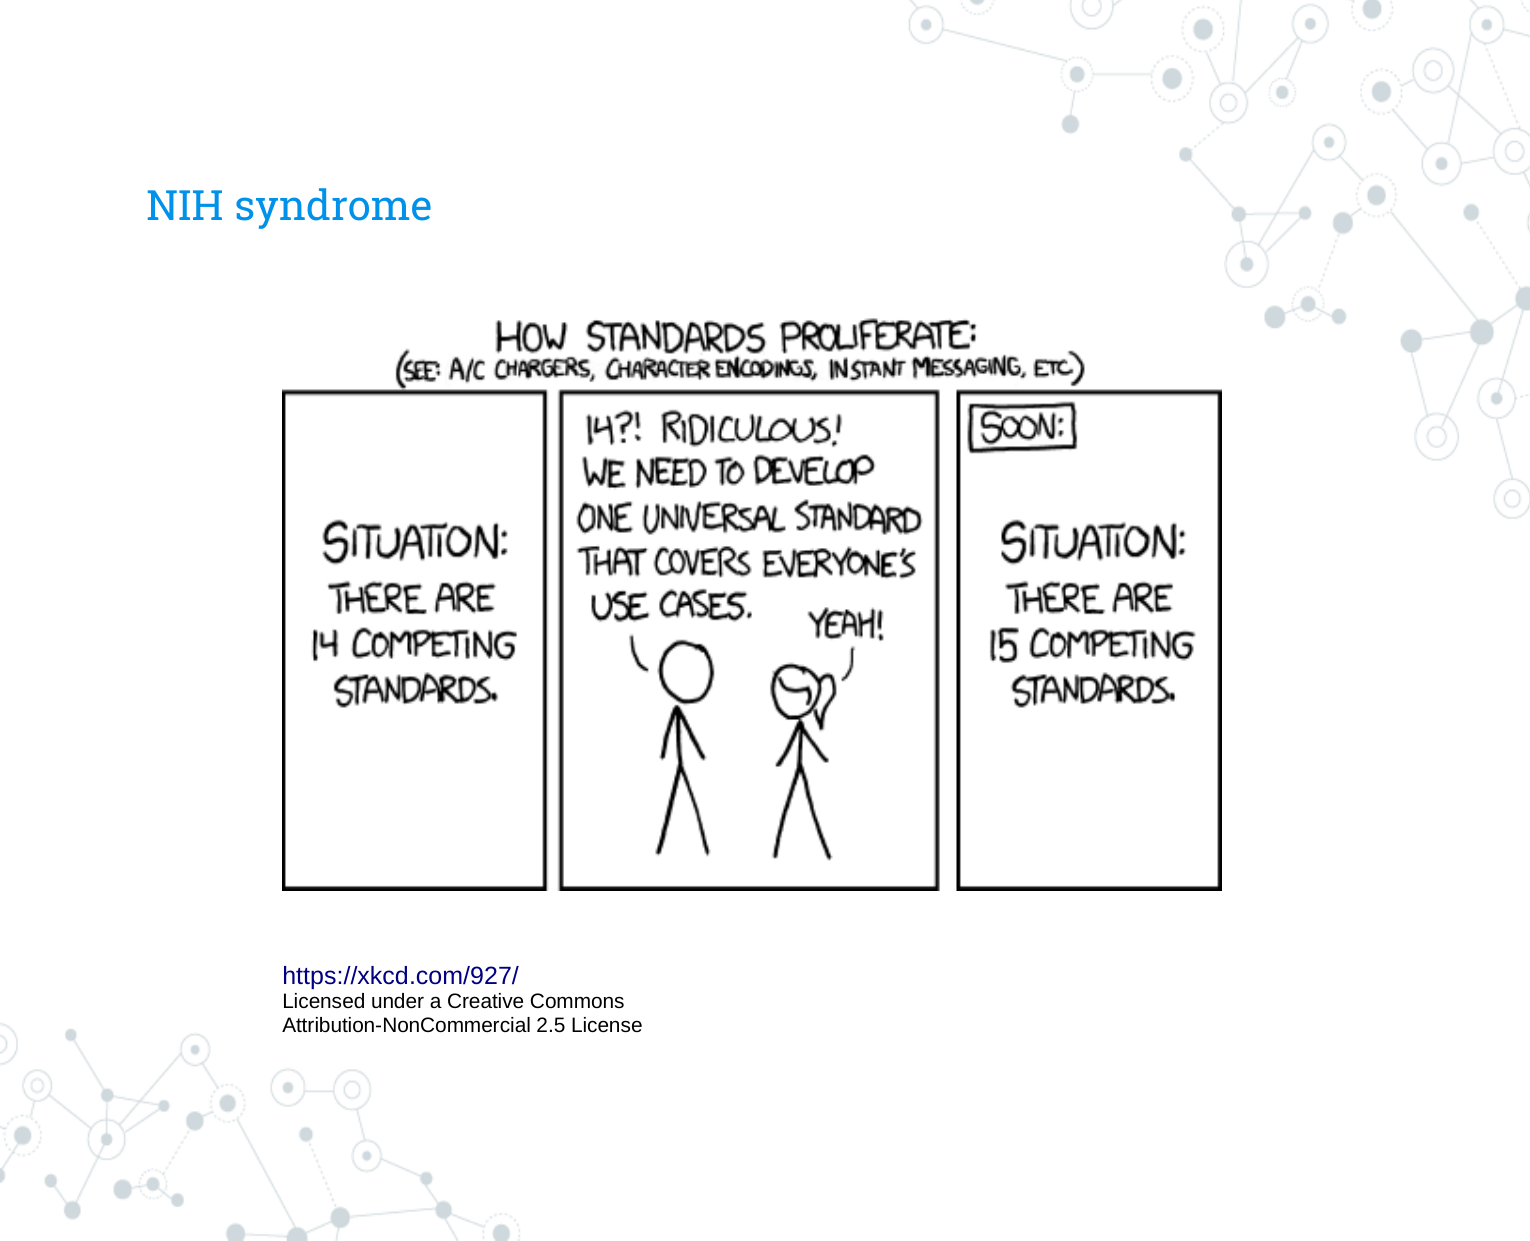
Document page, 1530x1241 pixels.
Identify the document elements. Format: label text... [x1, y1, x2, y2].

picture [0, 0, 1530, 1241]
title NIH syndrome [131, 74, 1399, 244]
text_box https://xkcd.com/927/ Licensed under a Creative Commons Attribution-NonCommercial 2.5 License [267, 954, 861, 1064]
